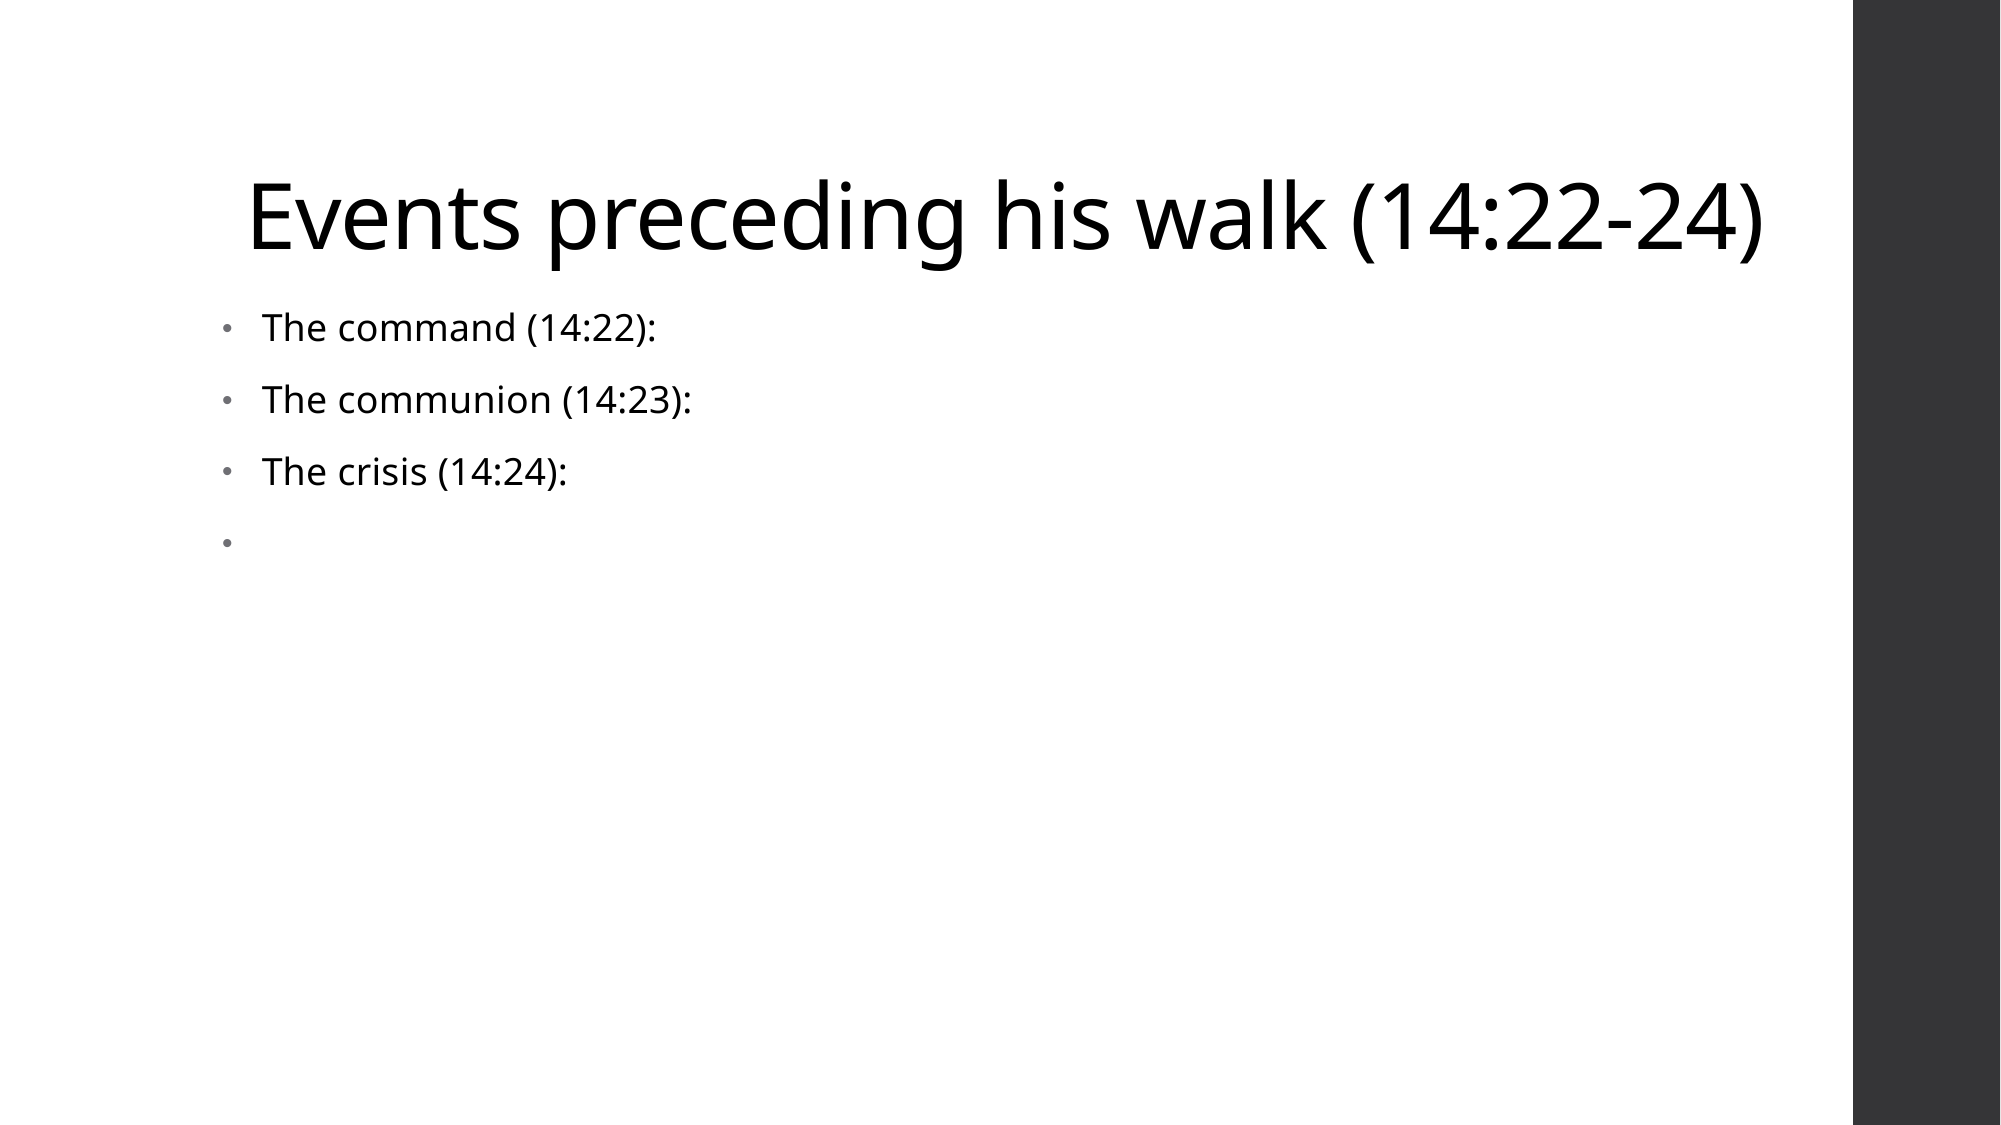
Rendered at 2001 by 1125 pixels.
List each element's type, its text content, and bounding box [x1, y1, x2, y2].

list The command (14:22): The communion (14:23): The crisis (14:24): [206, 299, 1617, 1014]
title Events preceding his walk (14:22-24) [206, 60, 1797, 278]
